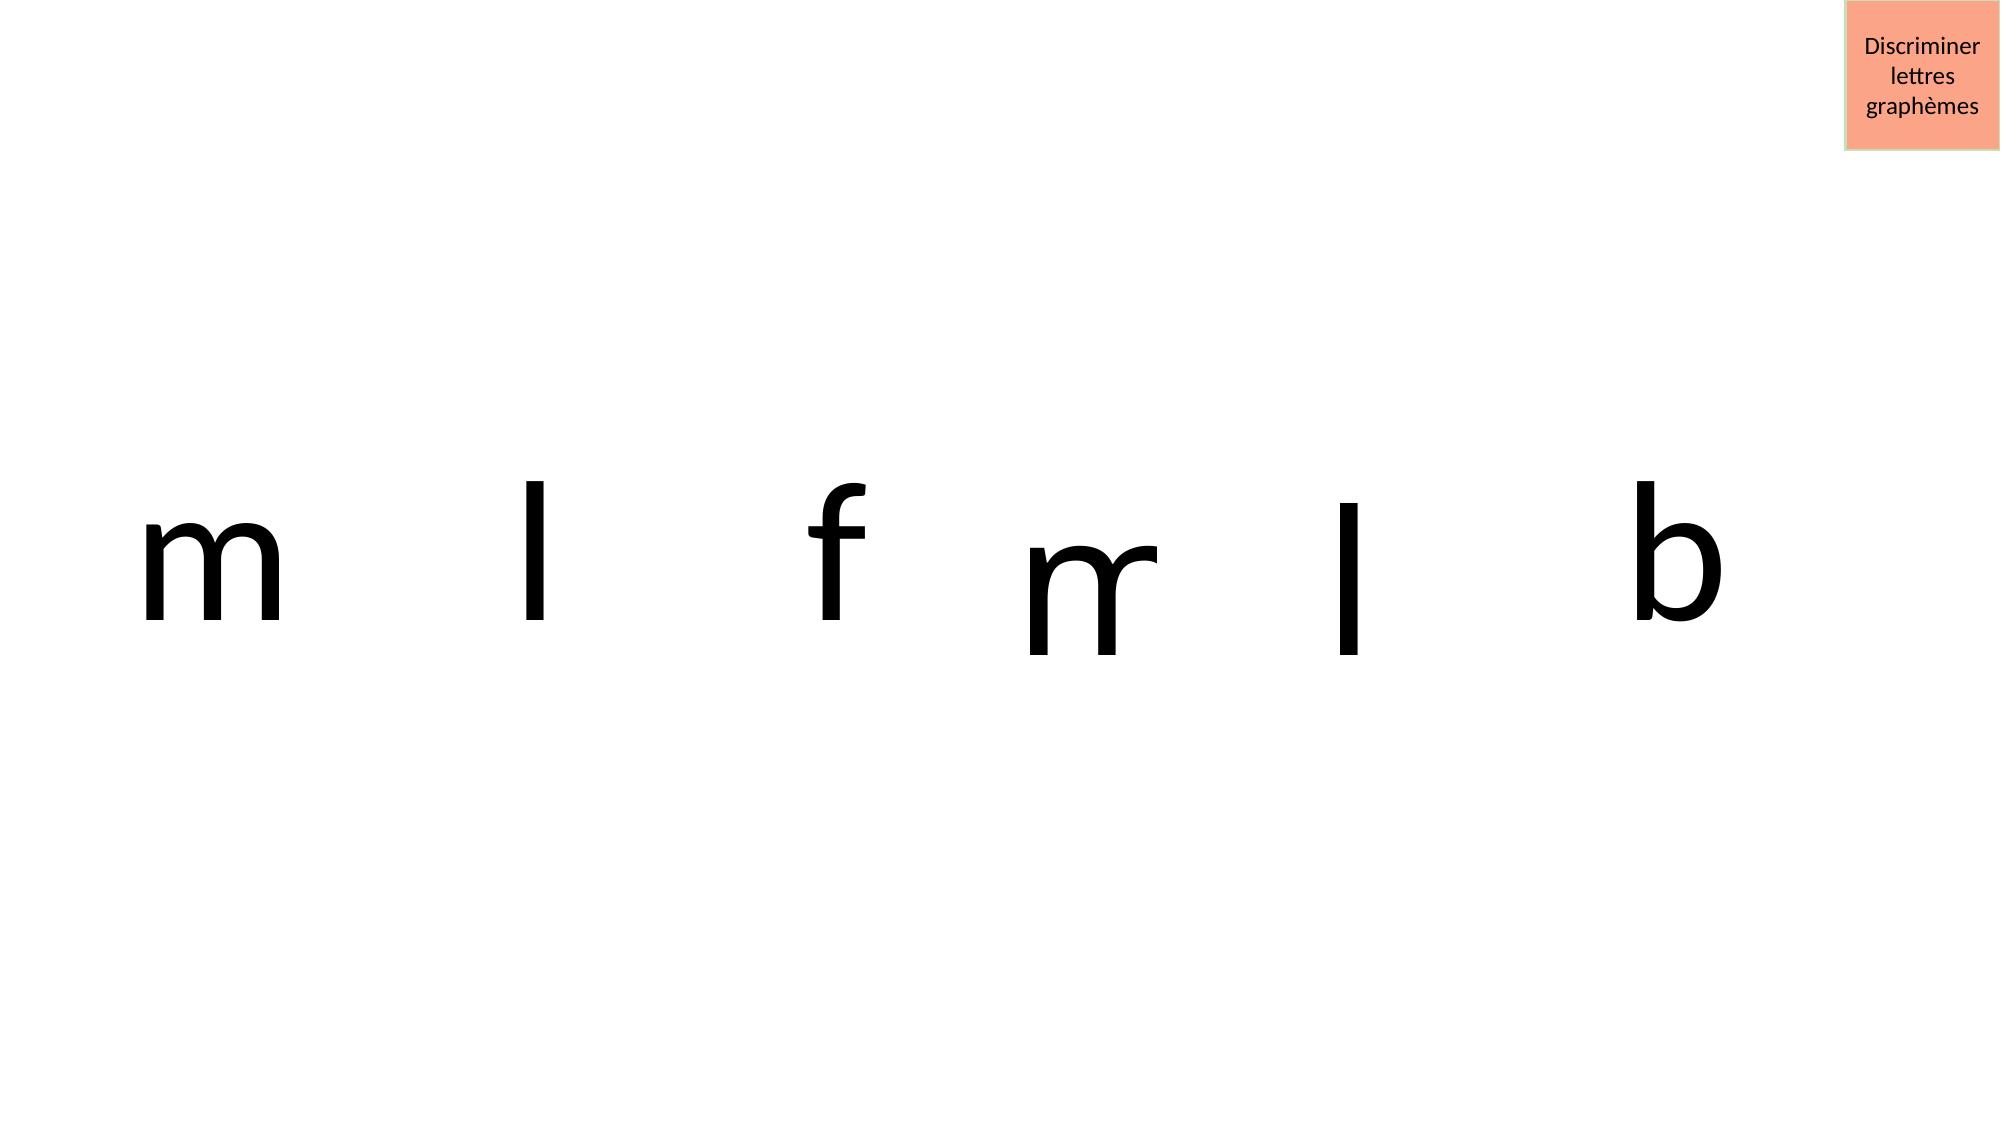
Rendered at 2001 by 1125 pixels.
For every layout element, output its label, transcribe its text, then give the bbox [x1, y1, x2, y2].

text_box m [916, 399, 1158, 752]
text_box l [344, 364, 646, 717]
text_box f [646, 364, 1028, 717]
text_box l [1158, 399, 1540, 752]
text_box m [22, 364, 344, 717]
text_box Discriminer lettres graphèmes [1846, 0, 2000, 150]
text_box b [1485, 364, 1867, 717]
